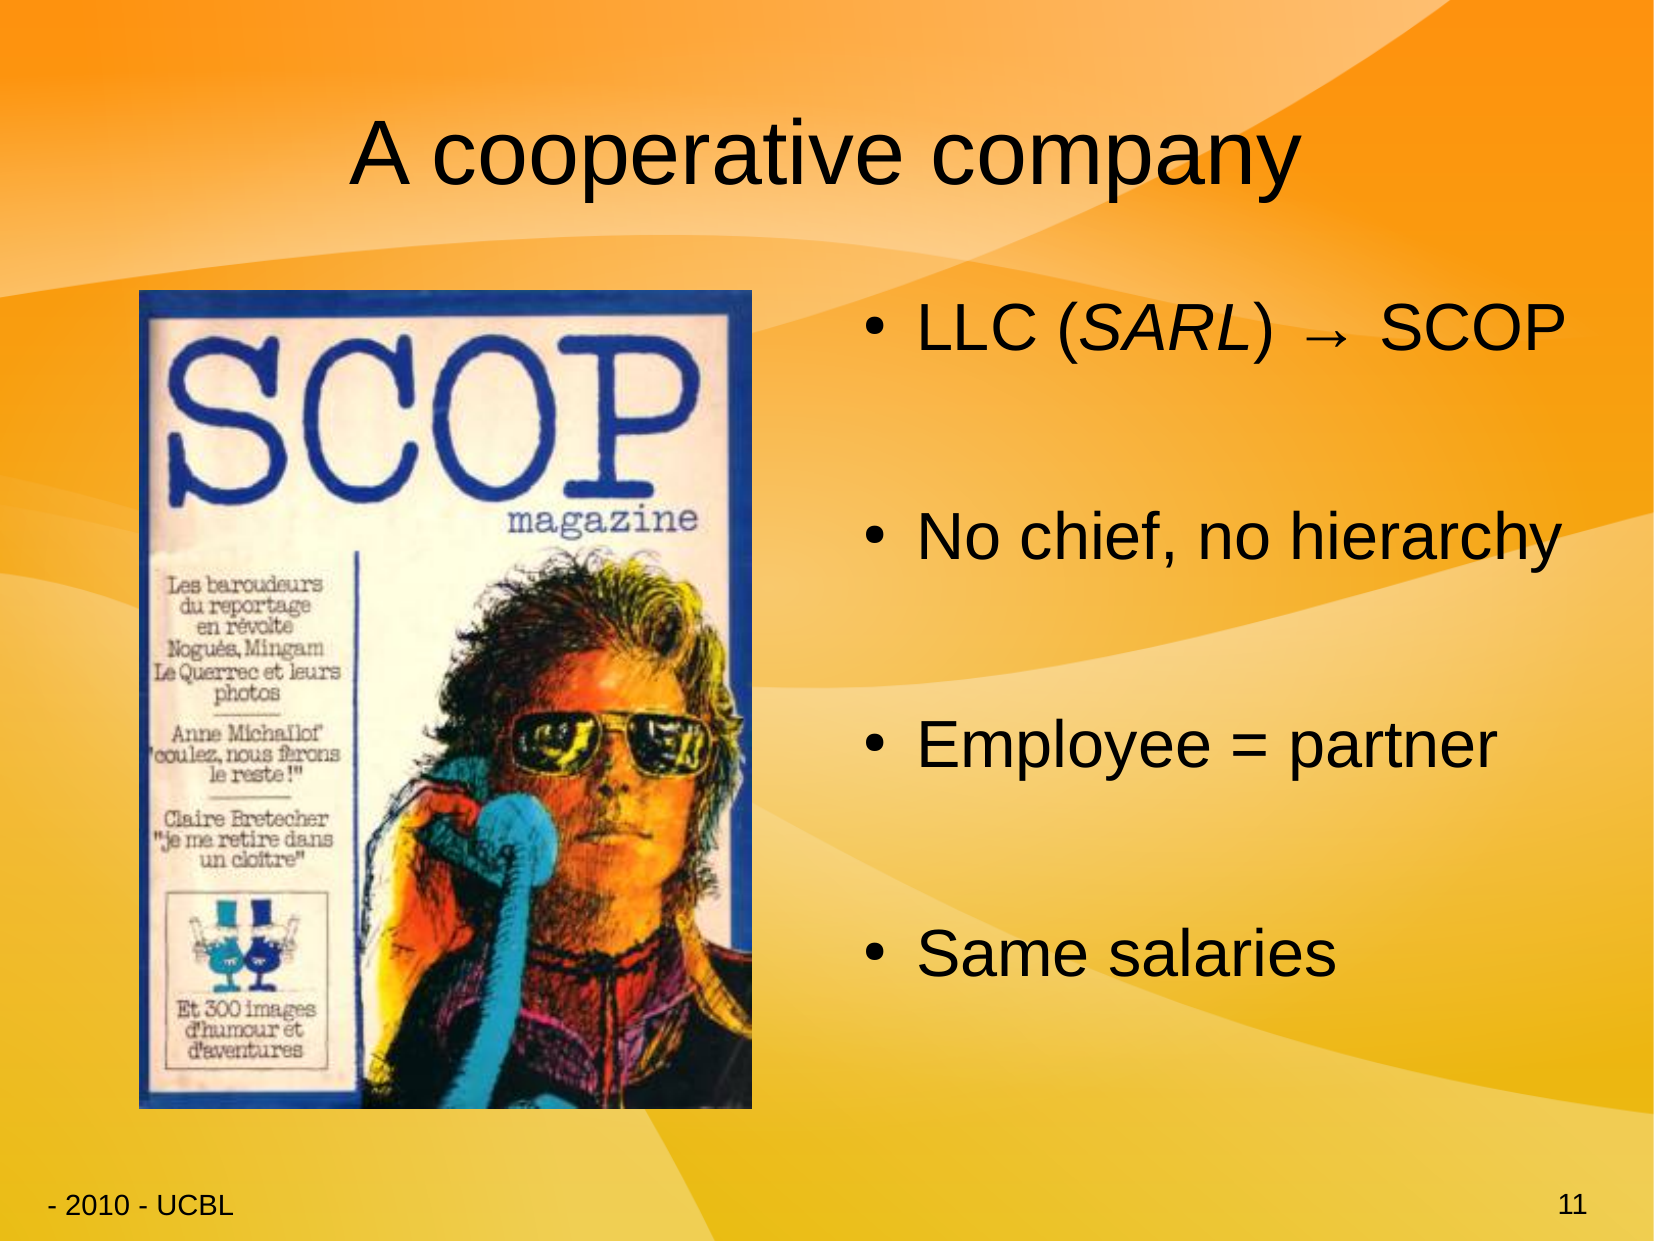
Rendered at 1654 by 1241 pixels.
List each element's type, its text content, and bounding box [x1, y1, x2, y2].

title A cooperative company [82, 49, 1571, 257]
text_box Adrian Gaudebert - 2010 - UCBL [16, 1181, 473, 1229]
list LLC (SARL) → SCOP No chief, no hierarchy Employee = partner Same salaries [845, 290, 1572, 1109]
text_box <numéro> [1542, 1180, 1654, 1241]
picture [0, 0, 1654, 1241]
